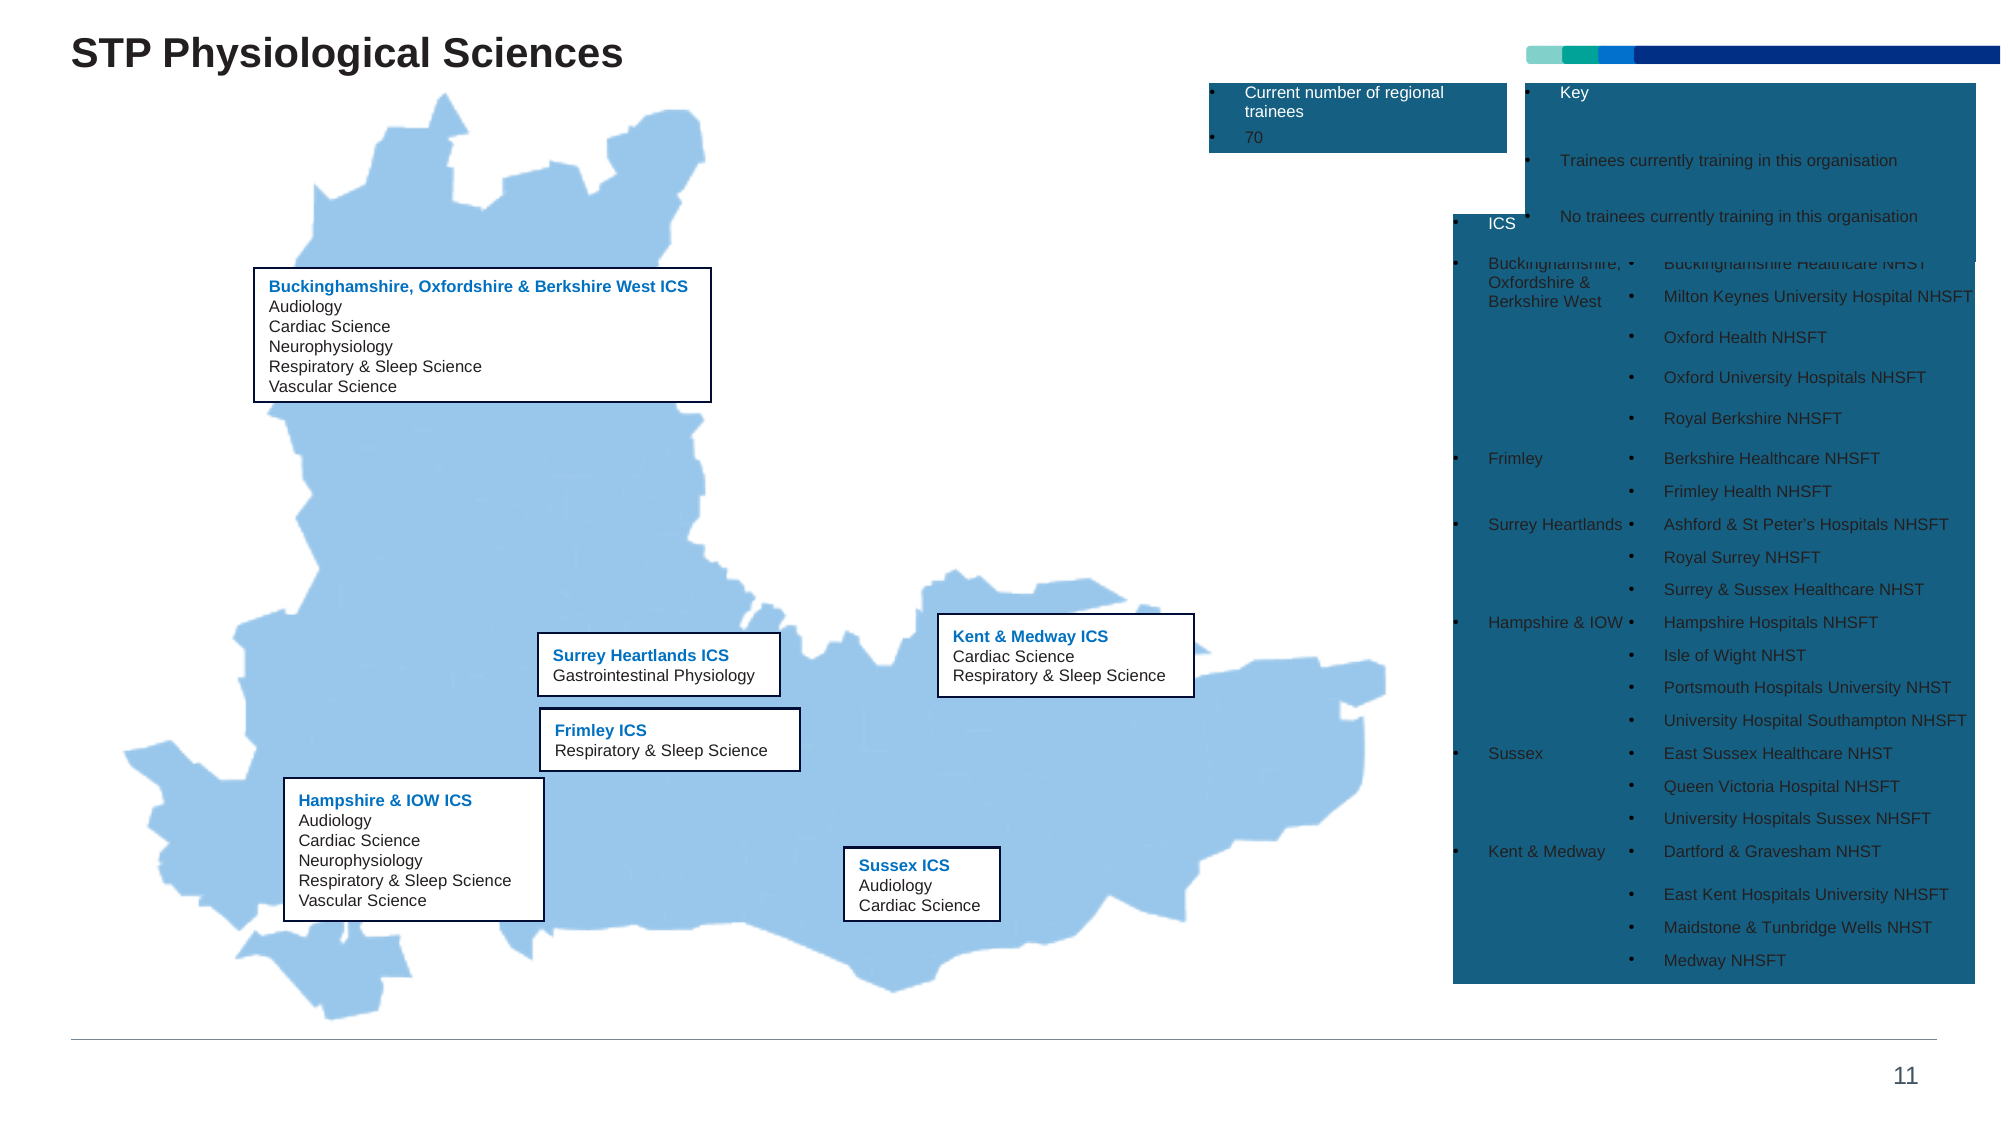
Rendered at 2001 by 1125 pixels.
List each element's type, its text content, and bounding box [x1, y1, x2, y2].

table_cell Dartford & Gravesham NHST [1629, 842, 1975, 885]
table_cell Royal Surrey NHSFT [1629, 548, 1975, 581]
table_header Key [1525, 83, 1919, 152]
table_cell University Hospitals Sussex NHSFT [1629, 810, 1975, 842]
table_cell Portsmouth Hospitals University NHST [1629, 679, 1975, 711]
table_cell [1919, 152, 1976, 207]
table_cell Sussex [1453, 744, 1629, 842]
table_cell Oxford Health NHSFT [1629, 328, 1975, 368]
table_cell Hampshire Hospitals NHSFT [1629, 613, 1975, 646]
title STP Physiological Sciences [70, 32, 1513, 79]
table_cell Isle of Wight NHST [1629, 646, 1975, 679]
table_cell Berkshire Healthcare NHSFT [1629, 450, 1975, 482]
table_cell East Sussex Healthcare NHST [1629, 744, 1975, 777]
table_cell Frimley Health NHSFT [1629, 482, 1975, 515]
text_box Hampshire & IOW ICS Audiology Cardiac Science Neurophysiology Respiratory & Sleep Science Vascular Science [284, 778, 544, 921]
text_box Buckinghamshire, Oxfordshire & Berkshire West ICS Audiology Cardiac Science Neurophysiology Respiratory & Sleep Science Vascular Science [254, 268, 711, 402]
table_cell Surrey & Sussex Healthcare NHST [1629, 581, 1975, 613]
table_cell 70 [1209, 128, 1507, 153]
table_cell Hampshire & IOW [1453, 613, 1629, 744]
text_box Kent & Medway ICS Cardiac Science Respiratory & Sleep Science [938, 614, 1194, 697]
table_cell Buckinghamshire Healthcare NHST [1629, 262, 1975, 287]
table_cell University Hospital Southampton NHSFT [1629, 711, 1975, 744]
table_cell Buckinghamshire, Oxfordshire & Berkshire West [1453, 254, 1629, 450]
table_cell Royal Berkshire NHSFT [1629, 409, 1975, 450]
text_box Surrey Heartlands ICS Gastrointestinal Physiology [538, 633, 780, 696]
table_cell Surrey Heartlands [1453, 515, 1629, 613]
table_cell East Kent Hospitals University NHSFT [1629, 885, 1975, 918]
text_box Sussex ICS Audiology Cardiac Science [844, 848, 1000, 921]
picture [97, 79, 1408, 1045]
table_cell Ashford & St Peter’s Hospitals NHSFT [1629, 515, 1975, 548]
table_header Current number of regional trainees [1209, 83, 1507, 128]
table_cell Queen Victoria Hospital NHSFT [1629, 777, 1975, 810]
table_cell Kent & Medway [1453, 842, 1629, 984]
table_cell Medway NHSFT [1629, 951, 1975, 984]
table_cell Oxford University Hospitals NHSFT [1629, 368, 1975, 409]
table_cell [1919, 207, 1976, 262]
text_box Frimley ICS Respiratory & Sleep Science [540, 708, 800, 771]
table_cell No trainees currently training in this organisation [1525, 207, 1919, 262]
table_header ICS [1453, 214, 1525, 254]
table_cell Trainees currently training in this organisation [1525, 152, 1919, 207]
table_cell Frimley [1453, 450, 1629, 515]
table_header [1919, 83, 1976, 152]
table_cell Milton Keynes University Hospital NHSFT [1629, 287, 1975, 328]
table_cell Maidstone & Tunbridge Wells NHST [1629, 918, 1975, 951]
